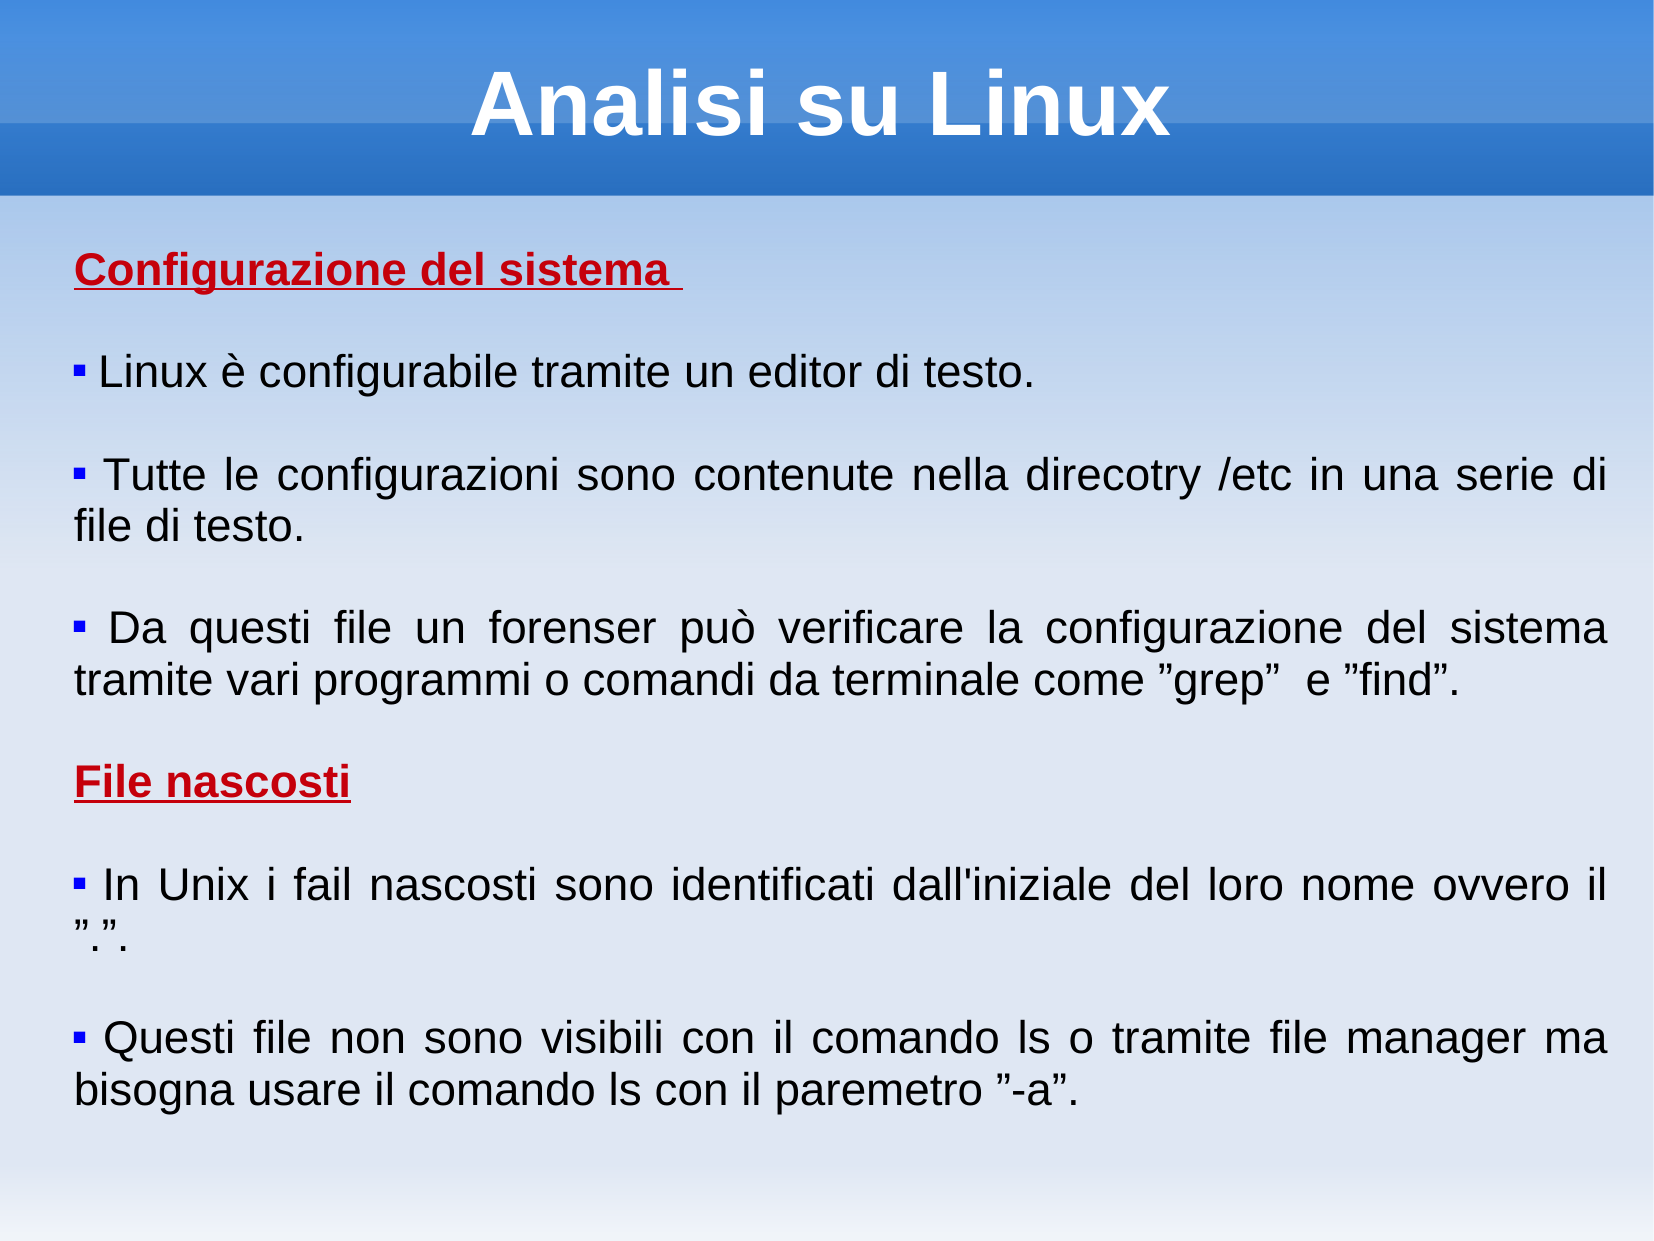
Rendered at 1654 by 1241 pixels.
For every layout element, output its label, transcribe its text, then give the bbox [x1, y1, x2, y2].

title Analisi su Linux [76, 7, 1565, 200]
picture [0, 0, 1654, 1241]
text_box Configurazione del sistema Linux è configurabile tramite un editor di testo. Tutte le configurazioni sono contenute nella direcotry /etc in una serie di file di testo. Da questi file un forenser può verificare la configurazione del sistema tramite vari programmi o comandi da terminale come ”grep” e ”find”. File nascosti In Unix i fail nascosti sono identificati dall'iniziale del loro nome ovvero il ”.”. Questi file non sono visibili con il comando ls o tramite file manager ma bisogna usare il comando ls con il paremetro ”-a”. [59, 236, 1625, 1123]
